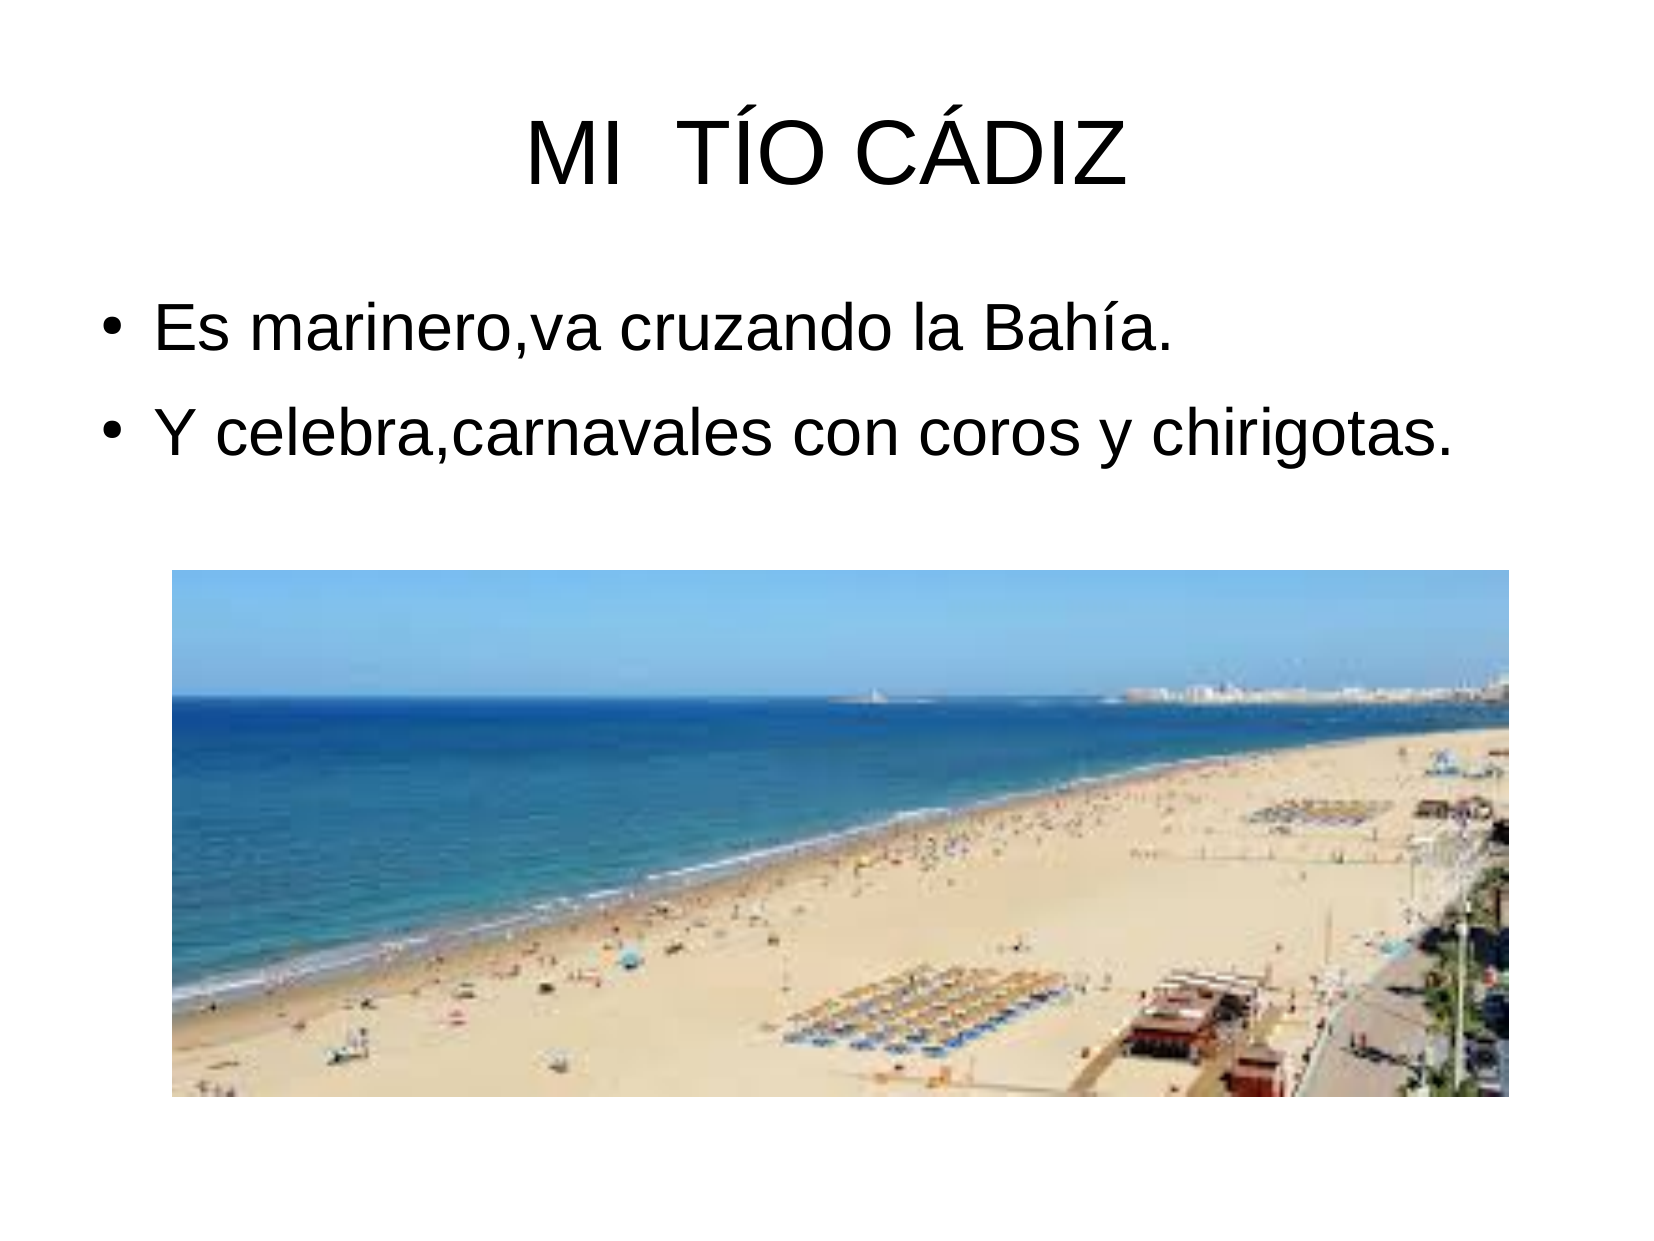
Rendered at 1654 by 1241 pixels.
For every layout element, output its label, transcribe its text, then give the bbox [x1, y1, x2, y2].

title MI TÍO CÁDIZ [82, 49, 1571, 257]
list Es marinero,va cruzando la Bahía. Y celebra,carnavales con coros y chirigotas. [82, 290, 1571, 1010]
picture [172, 570, 1509, 1097]
